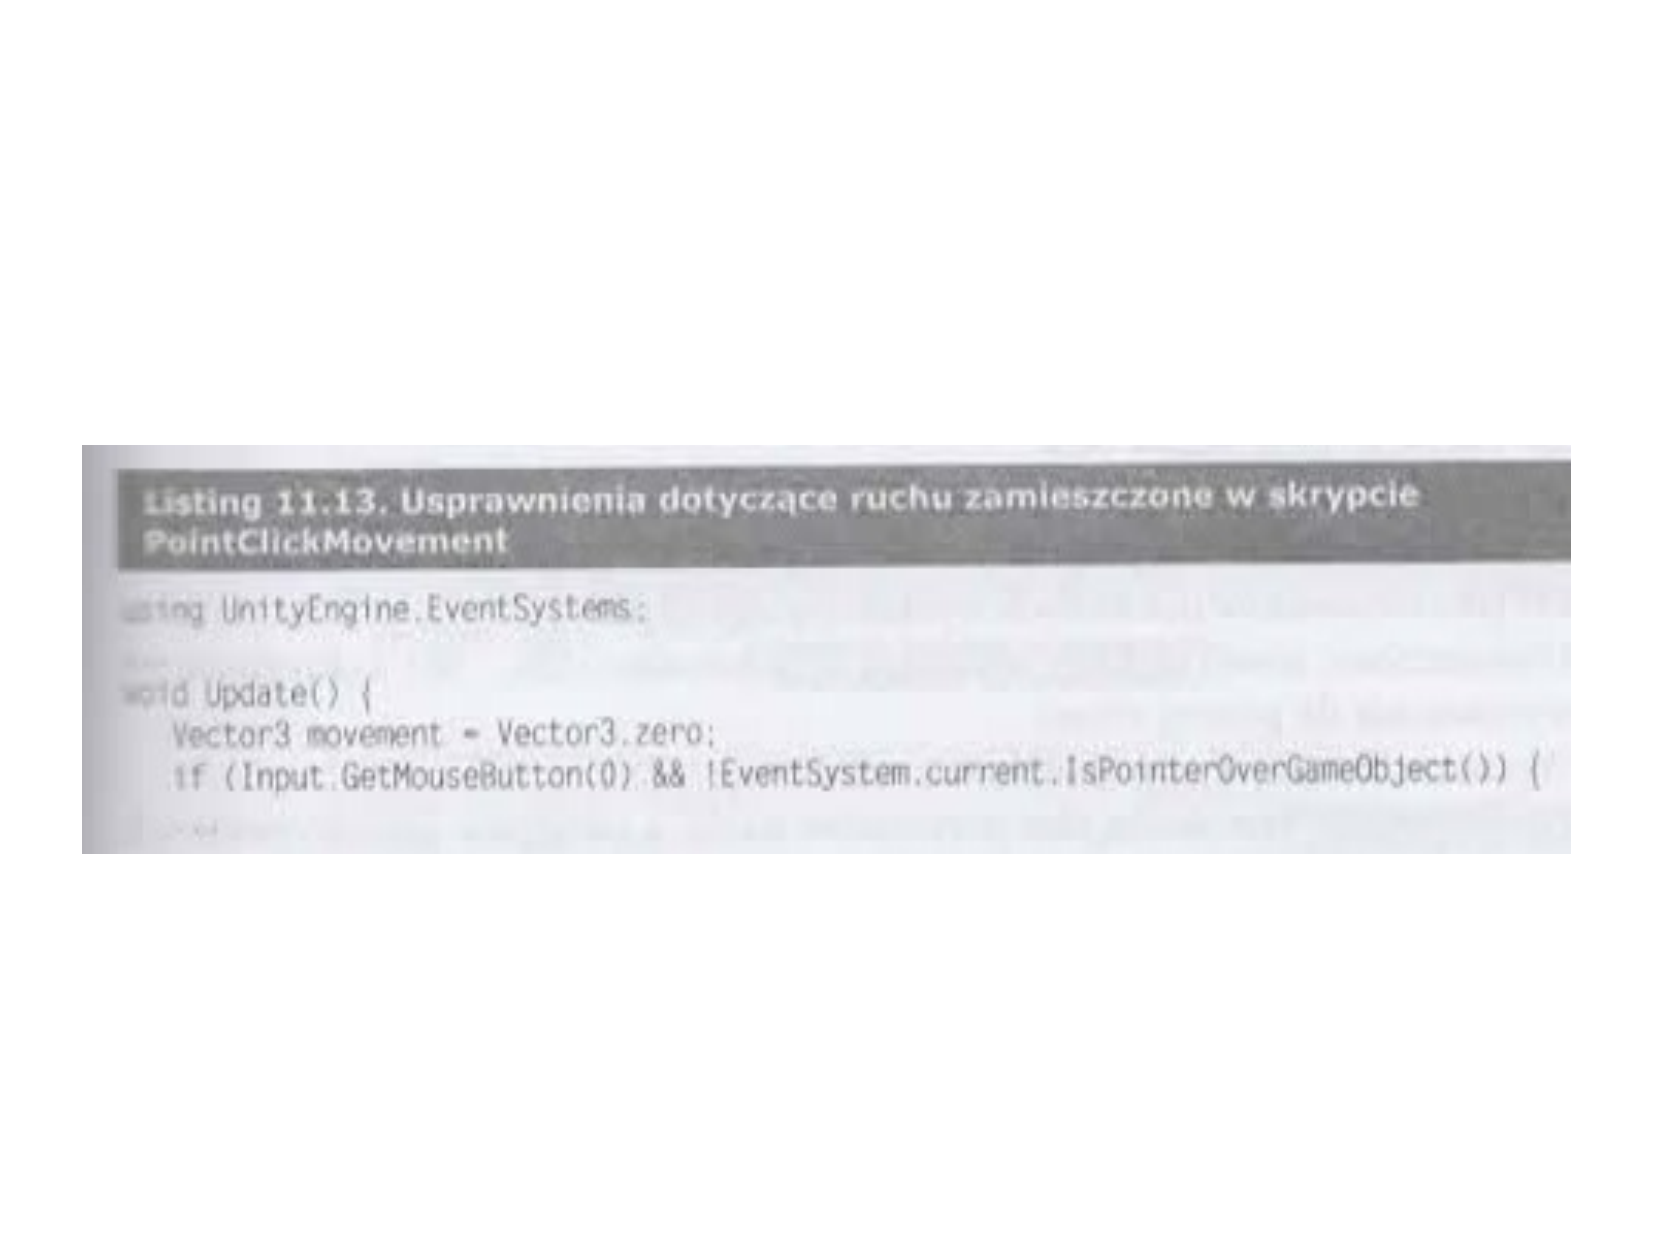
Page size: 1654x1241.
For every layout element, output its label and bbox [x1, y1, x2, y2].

picture [82, 445, 1571, 854]
